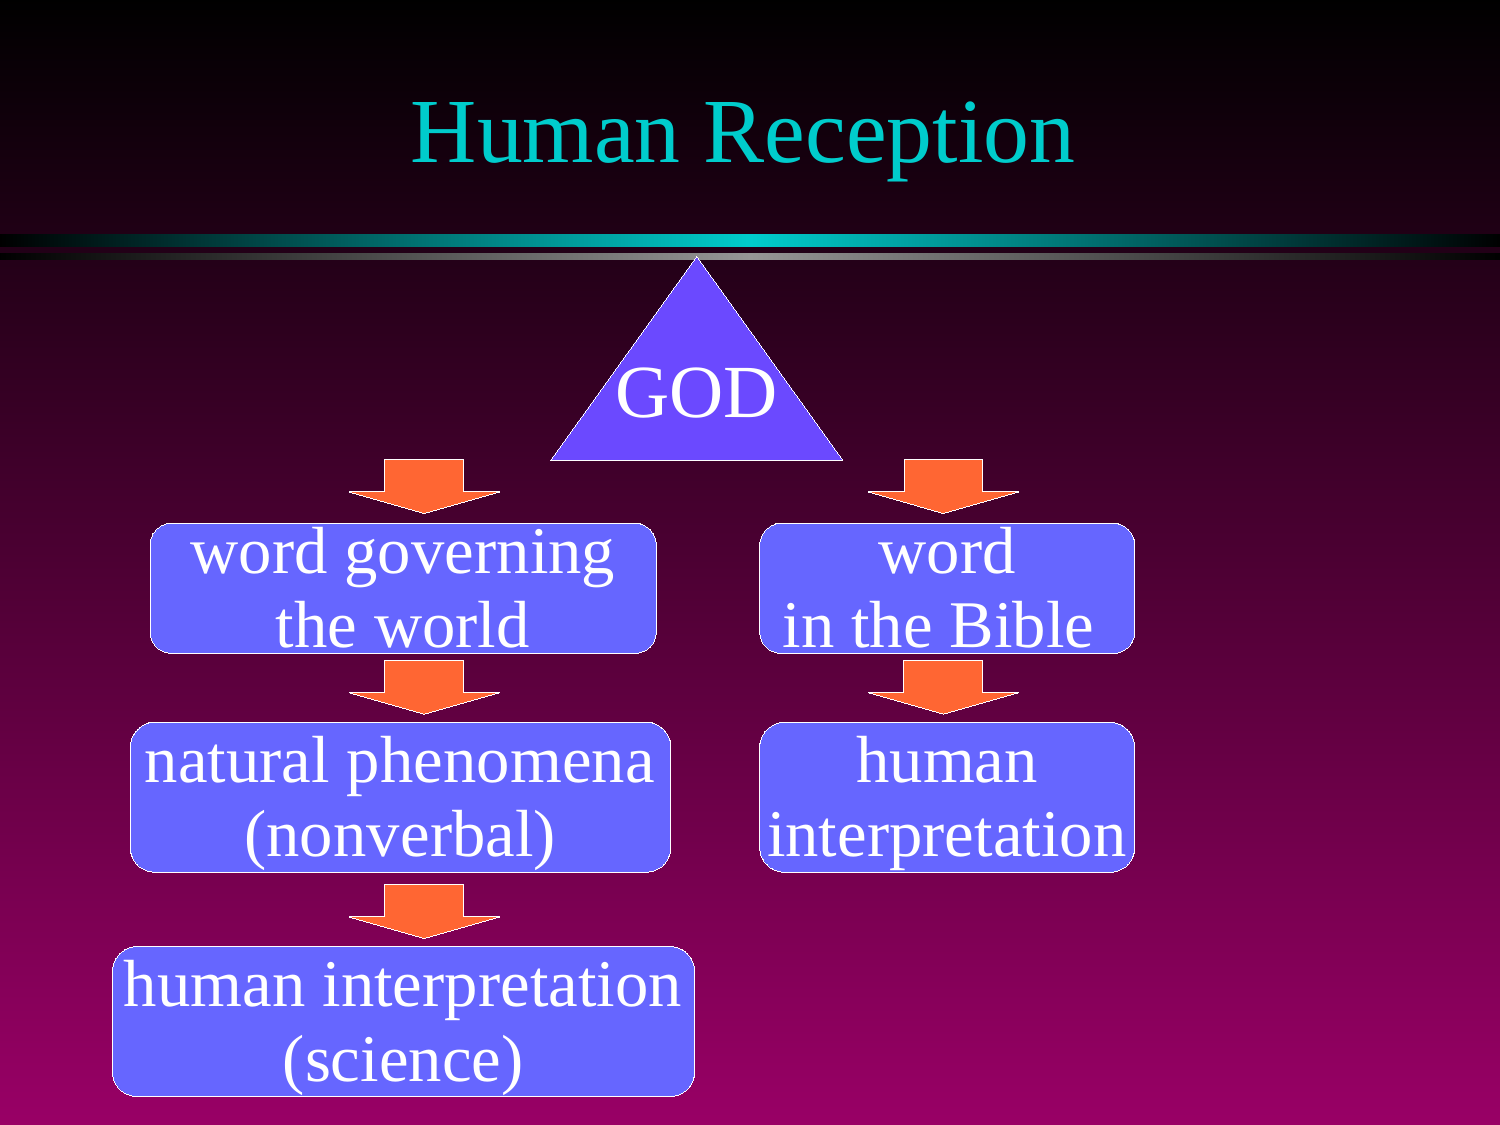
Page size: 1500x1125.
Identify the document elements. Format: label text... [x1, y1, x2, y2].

title Human Reception [187, 56, 1463, 244]
text_box word in the Bible [759, 523, 1135, 654]
text_box human interpretation (science) [112, 946, 695, 1097]
text_box GOD [550, 256, 843, 461]
text_box [349, 884, 500, 939]
text_box human interpretation [759, 722, 1135, 873]
text_box [349, 459, 500, 514]
text_box natural phenomena (nonverbal) [130, 722, 671, 873]
text_box [868, 660, 1019, 715]
text_box [868, 459, 1019, 514]
text_box [349, 660, 500, 715]
text_box word governing the world [150, 523, 657, 654]
